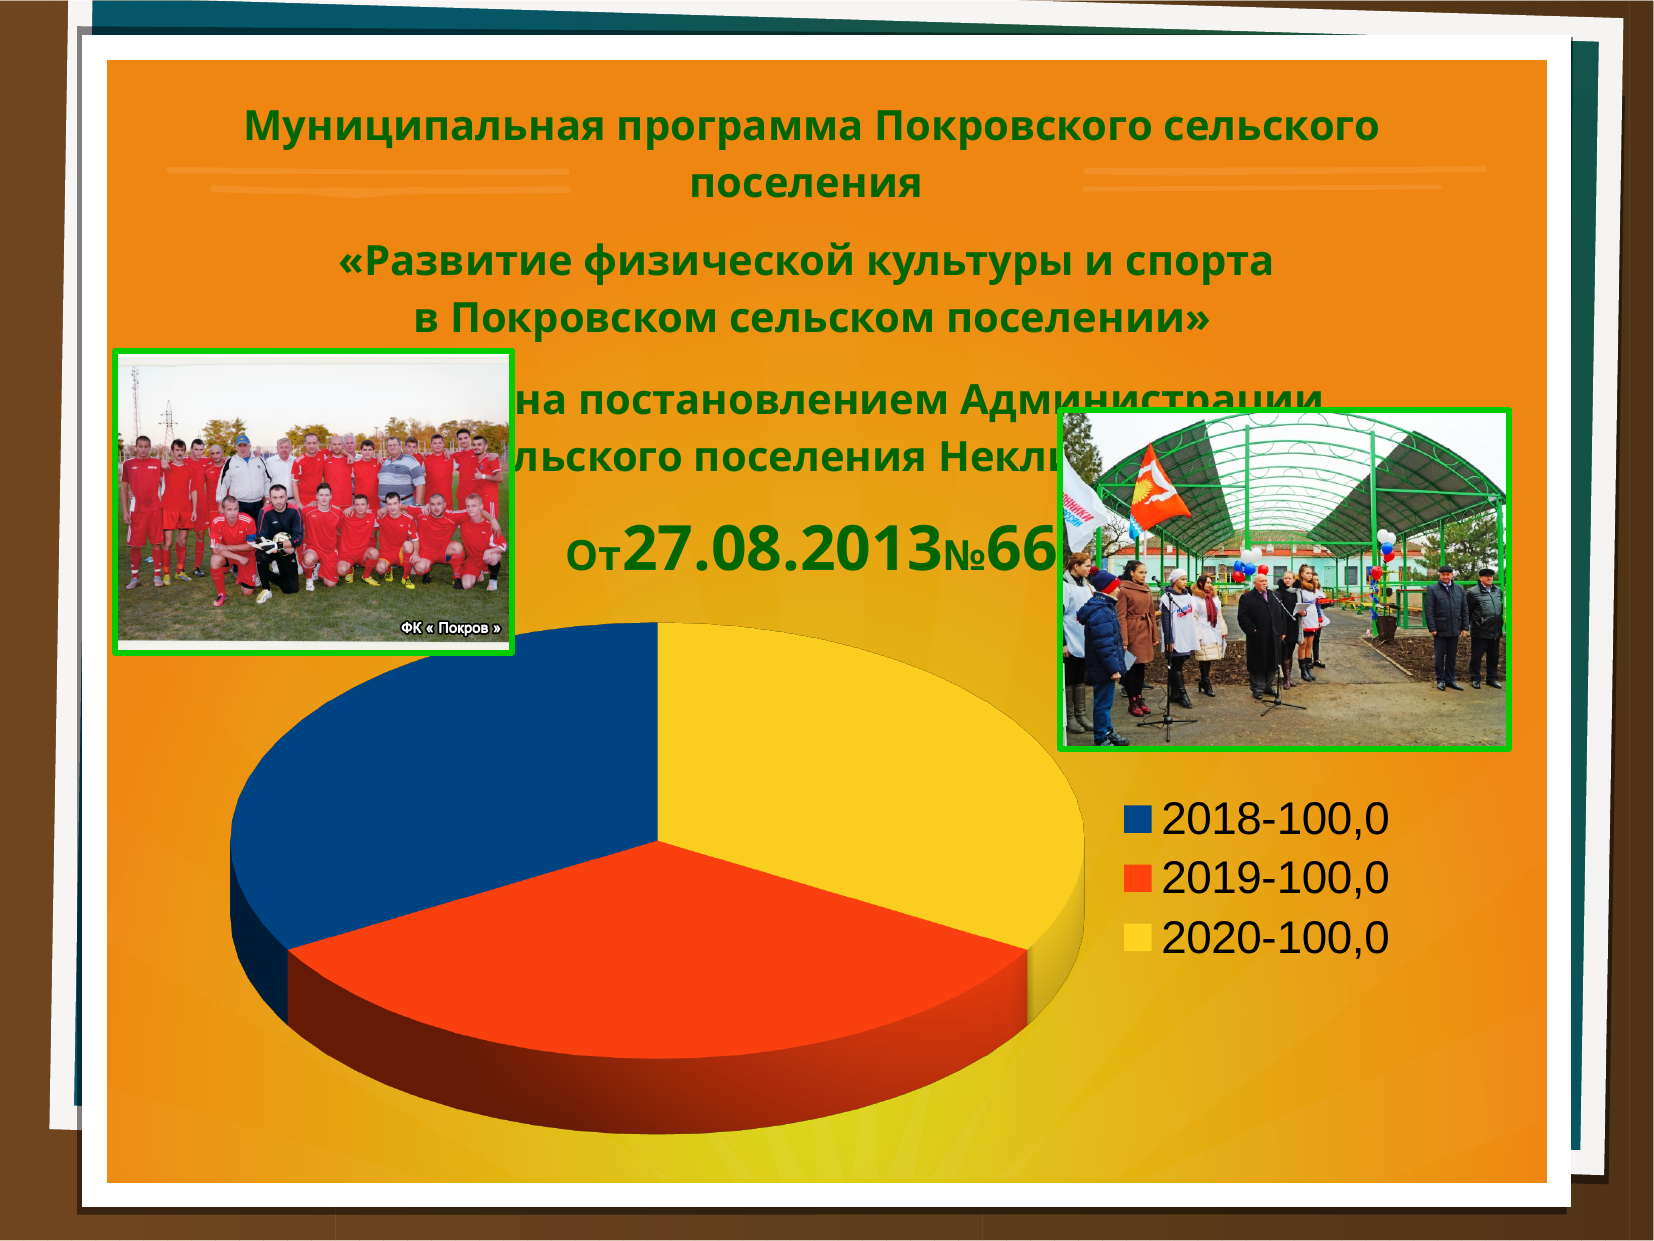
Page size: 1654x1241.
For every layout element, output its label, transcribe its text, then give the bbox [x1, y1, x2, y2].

text_box Муниципальная программа Покровского сельского поселения «Развитие физической культуры и спорта в Покровском сельском поселении» Утверждена постановлением Администрации Покровского сельского поселения Неклиновского района От27.08.2013№66 [147, 88, 1477, 500]
picture [118, 354, 510, 650]
chart [206, 561, 1418, 1196]
picture [1062, 413, 1506, 746]
